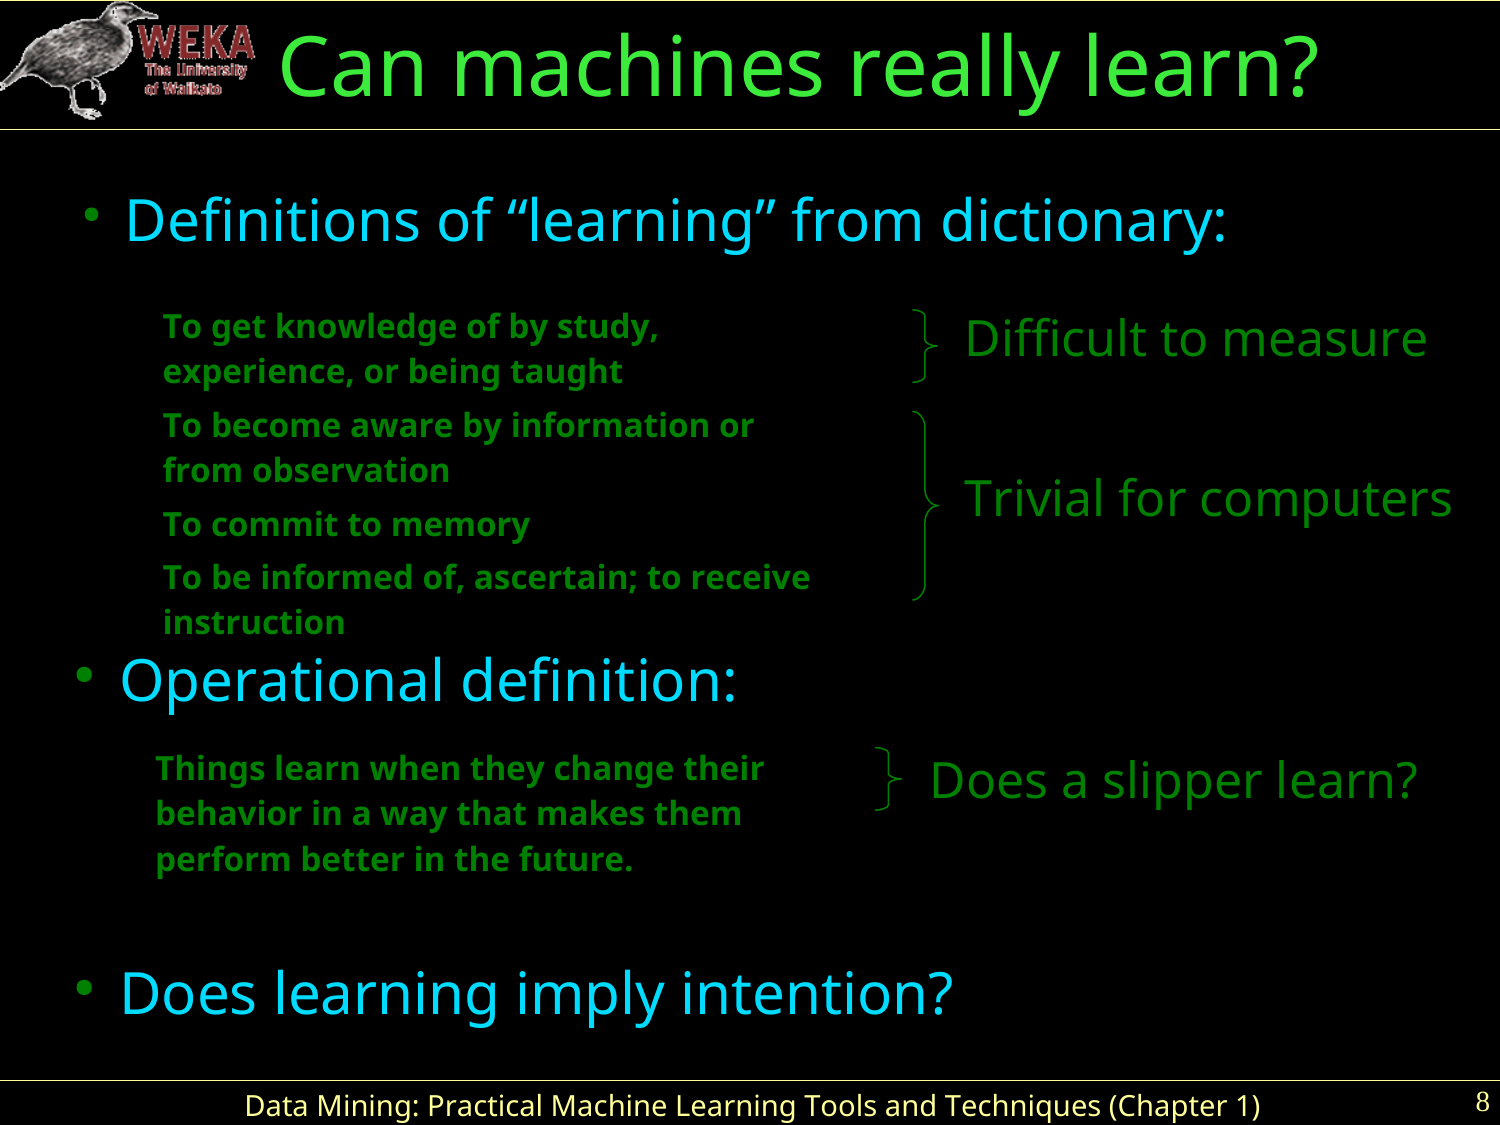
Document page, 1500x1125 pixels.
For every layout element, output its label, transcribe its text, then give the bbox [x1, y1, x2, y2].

list Definitions of “learning” from dictionary: [67, 177, 1418, 737]
text_box Difficult to measure [949, 295, 1444, 379]
list Definitions of “learning” from dictionary: [67, 738, 1418, 1093]
text_box Does a slipper learn? [915, 737, 1435, 822]
text_box Operational definition: [59, 637, 1152, 738]
text_box Things learn when they change their behavior in a way that makes them perform better in the future. [140, 738, 803, 873]
text_box To get knowledge of by study, experience, or being taught To become aware by information or from observation To commit to memory To be informed of, ascertain; to receive instruction [147, 295, 886, 618]
text_box Does learning imply intention? [59, 950, 1263, 1026]
title Can machines really learn? [263, 0, 1500, 159]
text_box Trivial for computers [950, 454, 1469, 539]
picture [0, 1, 263, 129]
